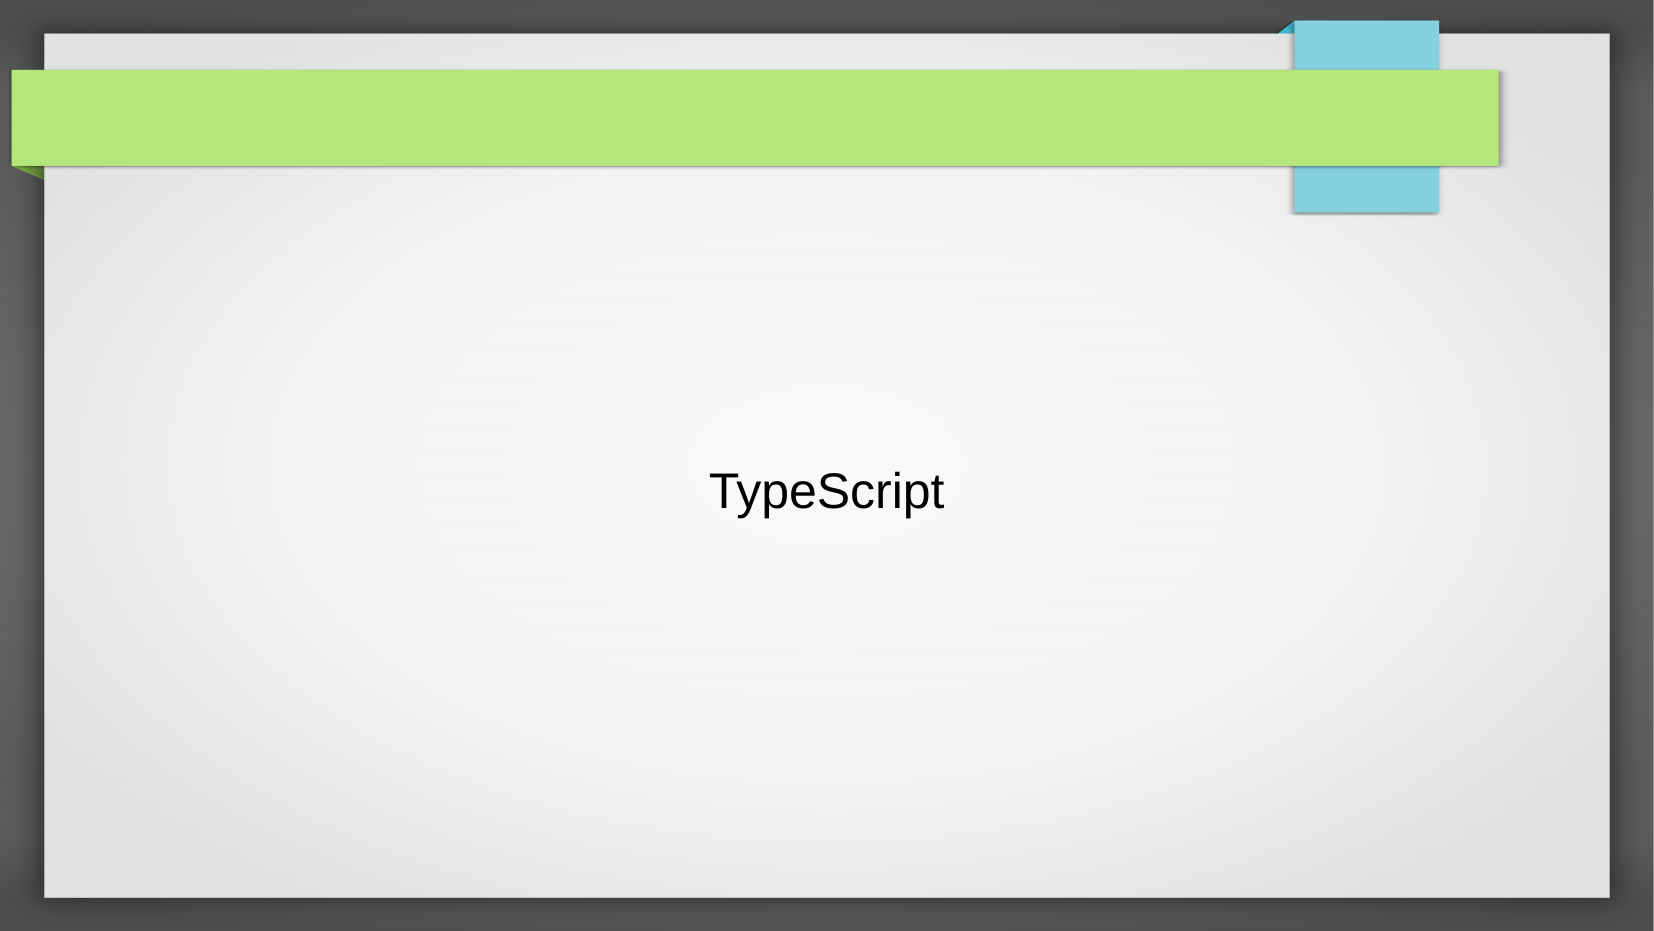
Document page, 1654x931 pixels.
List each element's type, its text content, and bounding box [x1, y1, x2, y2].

picture [0, 0, 1654, 931]
subtitle TypeScript [82, 221, 1571, 761]
